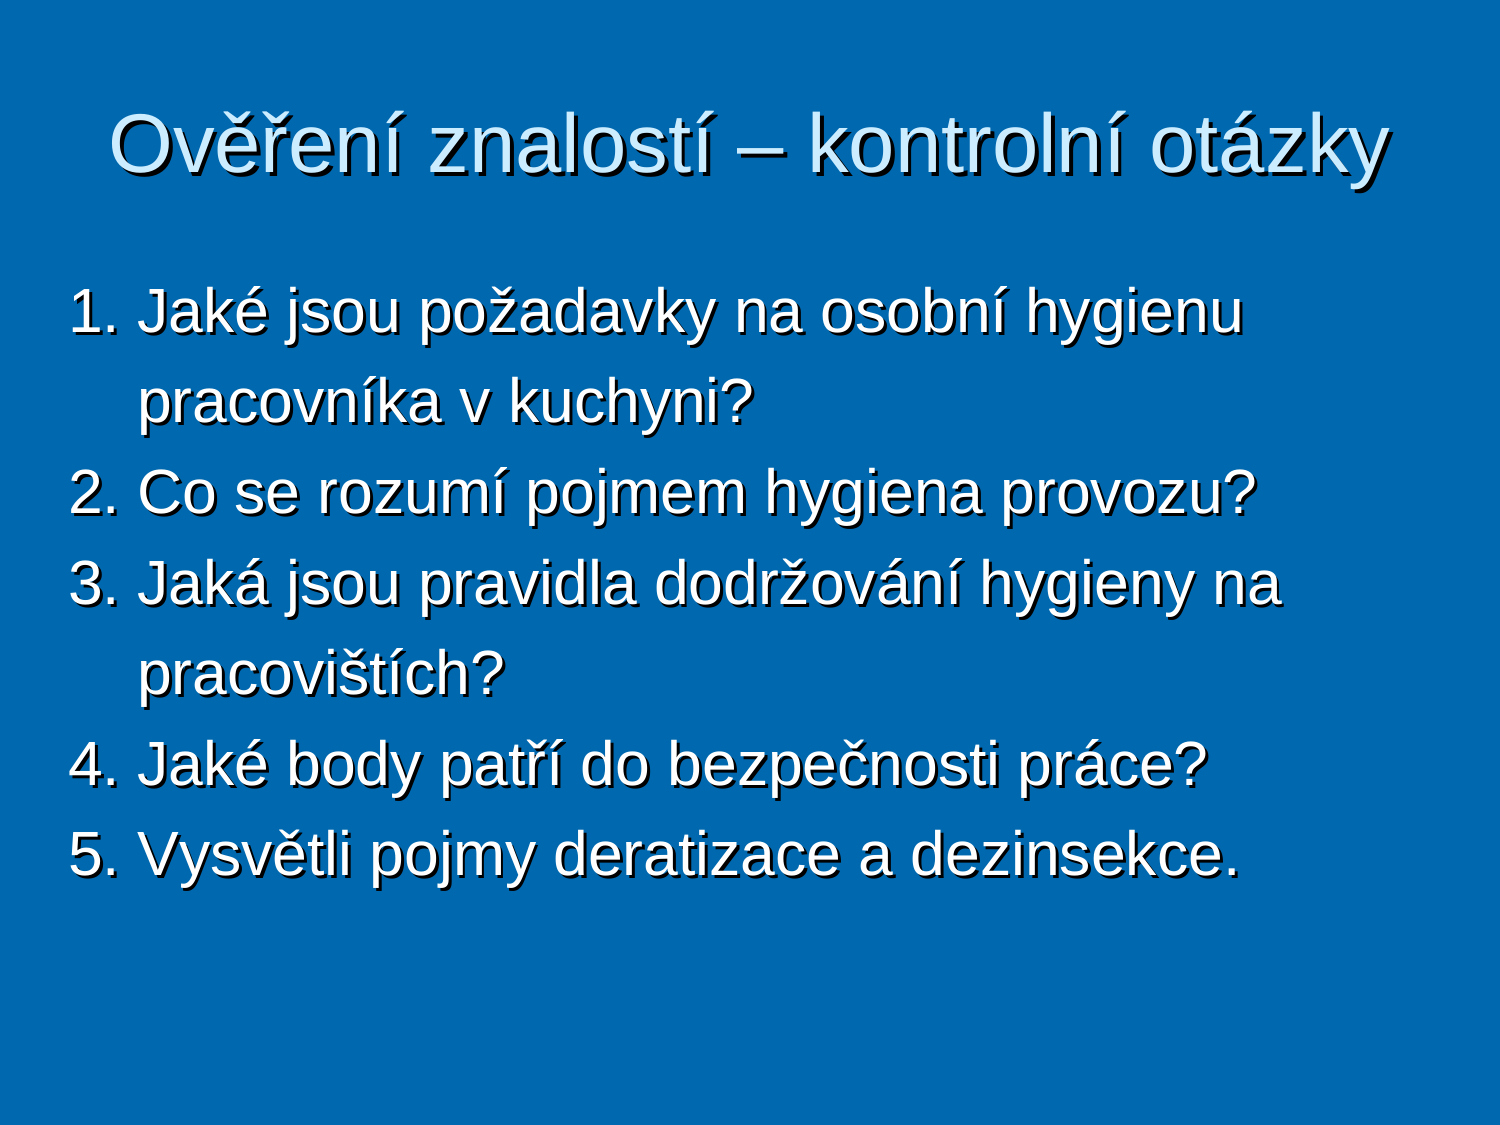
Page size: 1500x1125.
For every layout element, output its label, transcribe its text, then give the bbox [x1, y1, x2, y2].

list 1. Jaké jsou požadavky na osobní hygienu pracovníka v kuchyni? 2. Co se rozumí pojmem hygiena provozu? 3. Jaká jsou pravidla dodržování hygieny na pracovištích? 4. Jaké body patří do bezpečnosti práce? 5. Vysvětli pojmy deratizace a dezinsekce. [53, 262, 1471, 1006]
title Ověření znalostí – kontrolní otázky [75, 45, 1426, 233]
